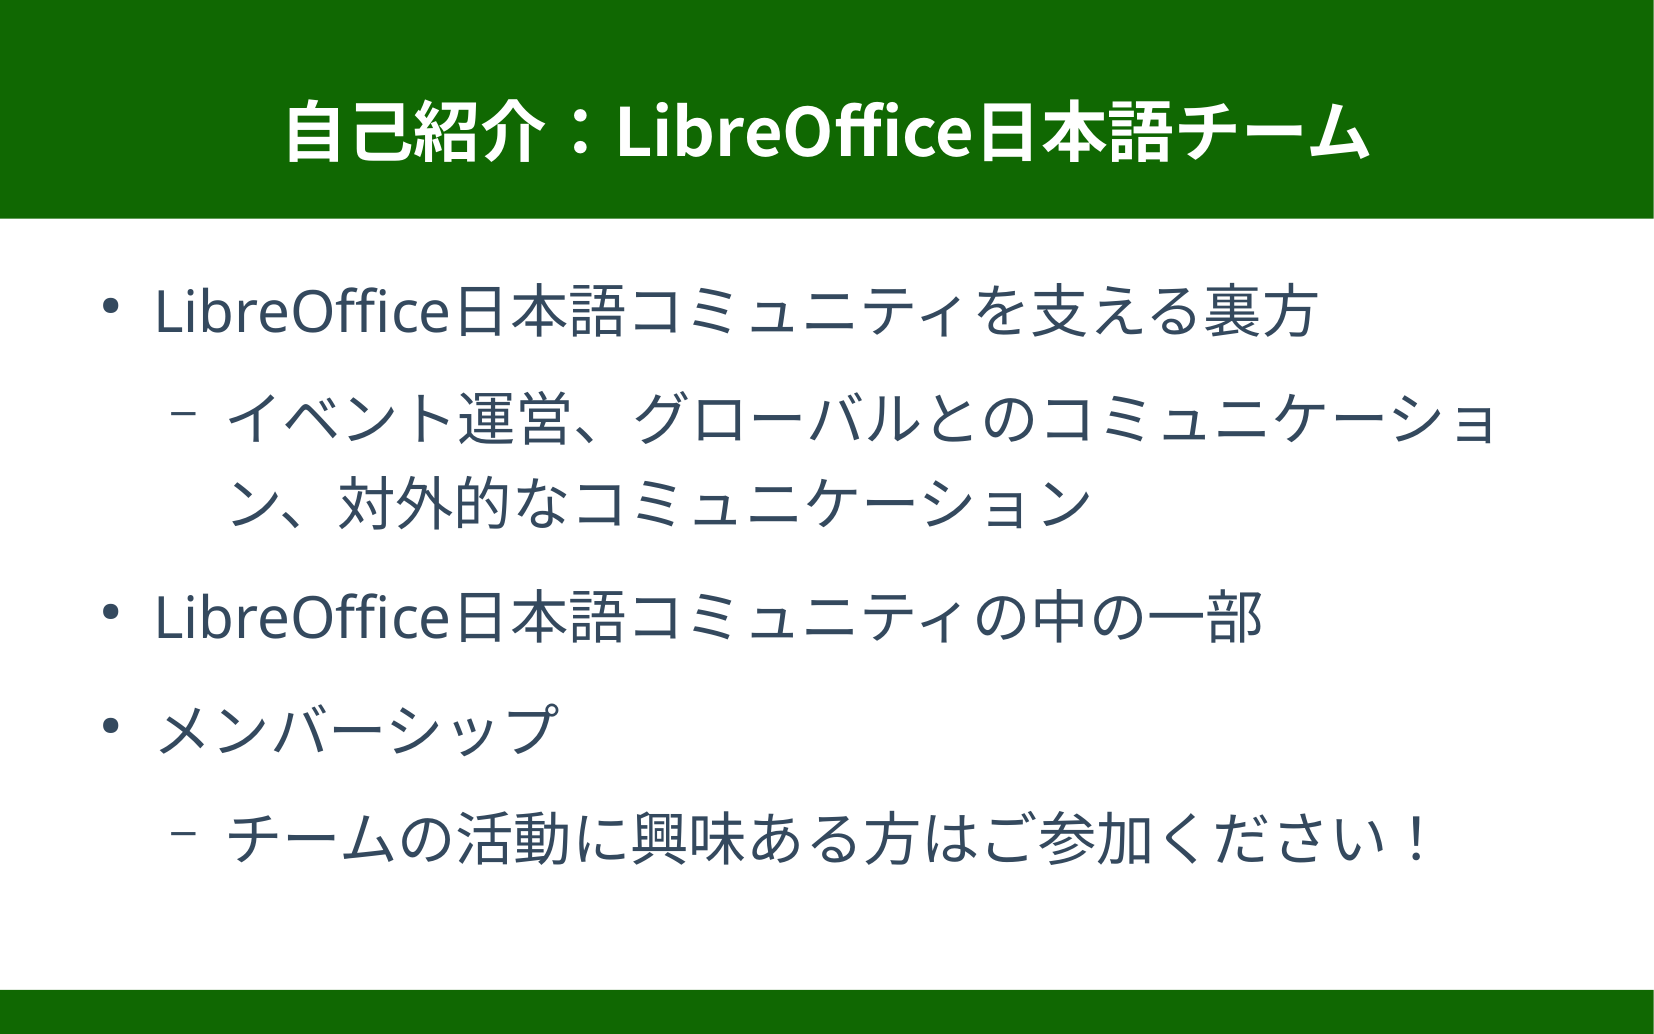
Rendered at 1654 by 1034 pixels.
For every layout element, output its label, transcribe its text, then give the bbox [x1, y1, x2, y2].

title 自己紹介：LibreOffice日本語チーム [82, 41, 1571, 214]
list LibreOffice日本語コミュニティを支える裏方 イベント運営、グローバルとのコミュニケーション、対外的なコミュニケーション LibreOffice日本語コミュニティの中の一部 メンバーシップ チームの活動に興味ある方はご参加ください！ [82, 265, 1571, 957]
